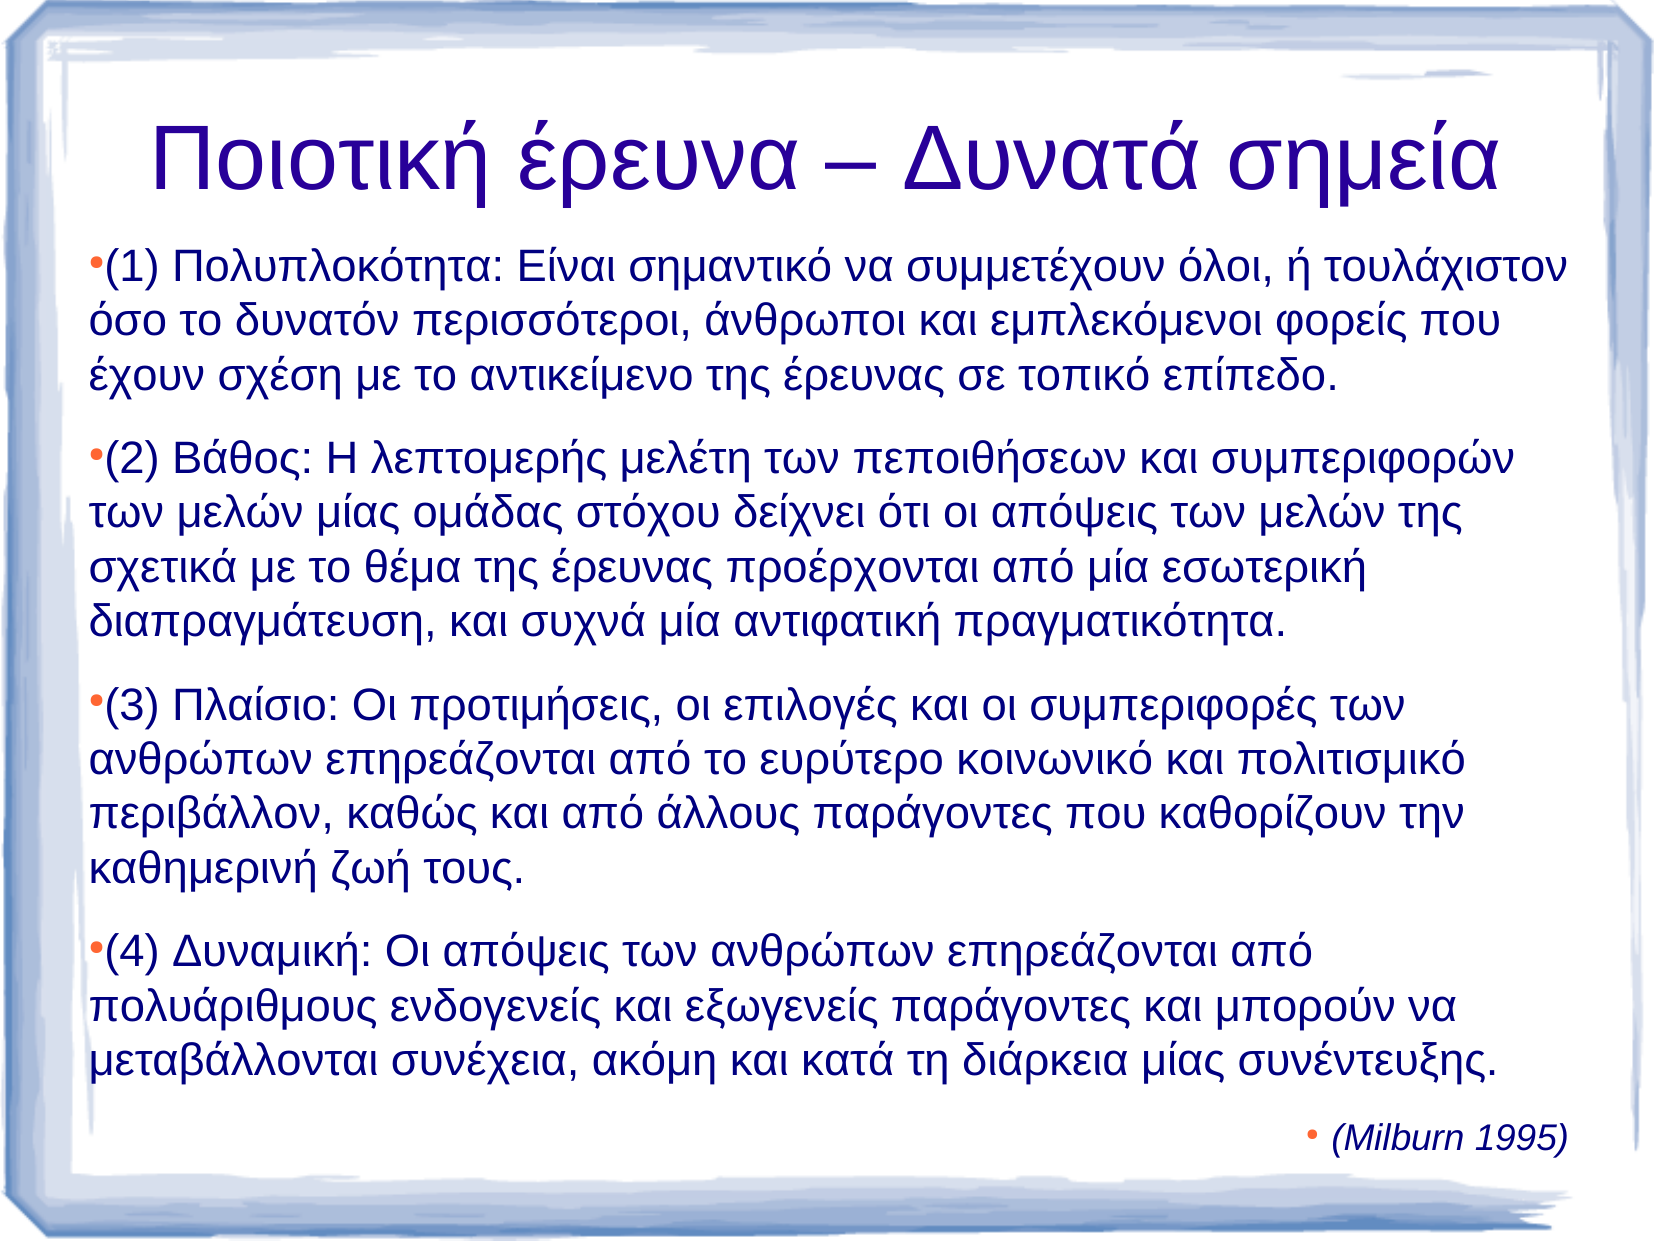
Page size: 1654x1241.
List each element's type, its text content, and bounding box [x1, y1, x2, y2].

title Ποιοτική έρευνα – Δυνατά σημεία [82, 49, 1571, 257]
list (1) Πολυπλοκότητα: Είναι σημαντικό να συμμετέχουν όλοι, ή τουλάχιστον όσο το δυνατόν περισσότεροι, άνθρωποι και εμπλεκόμενοι φορείς που έχουν σχέση με το αντικείμενο της έρευνας σε τοπικό επίπεδο. (2) Βάθος: Η λεπτομερής μελέτη των πεποιθήσεων και συμπεριφορών των μελών μίας ομάδας στόχου δείχνει ότι οι απόψεις των μελών της σχετικά με το θέμα της έρευνας προέρχονται από μία εσωτερική διαπραγμάτευση, και συχνά μία αντιφατική πραγματικότητα. (3) Πλαίσιο: Οι προτιμήσεις, οι επιλογές και οι συμπεριφορές των ανθρώπων επηρεάζονται από το ευρύτερο κοινωνικό και πολιτισμικό περιβάλλον, καθώς και από άλλους παράγοντες που καθορίζουν την καθημερινή ζωή τους. (4) Δυναμική: Οι απόψεις των ανθρώπων επηρεάζονται από πολυάριθμους ενδογενείς και εξωγενείς παράγοντες και μπορούν να μεταβάλλονται συνέχεια, ακόμη και κατά τη διάρκεια μίας συνέντευξης. (Milburn 1995) [88, 236, 1595, 1162]
